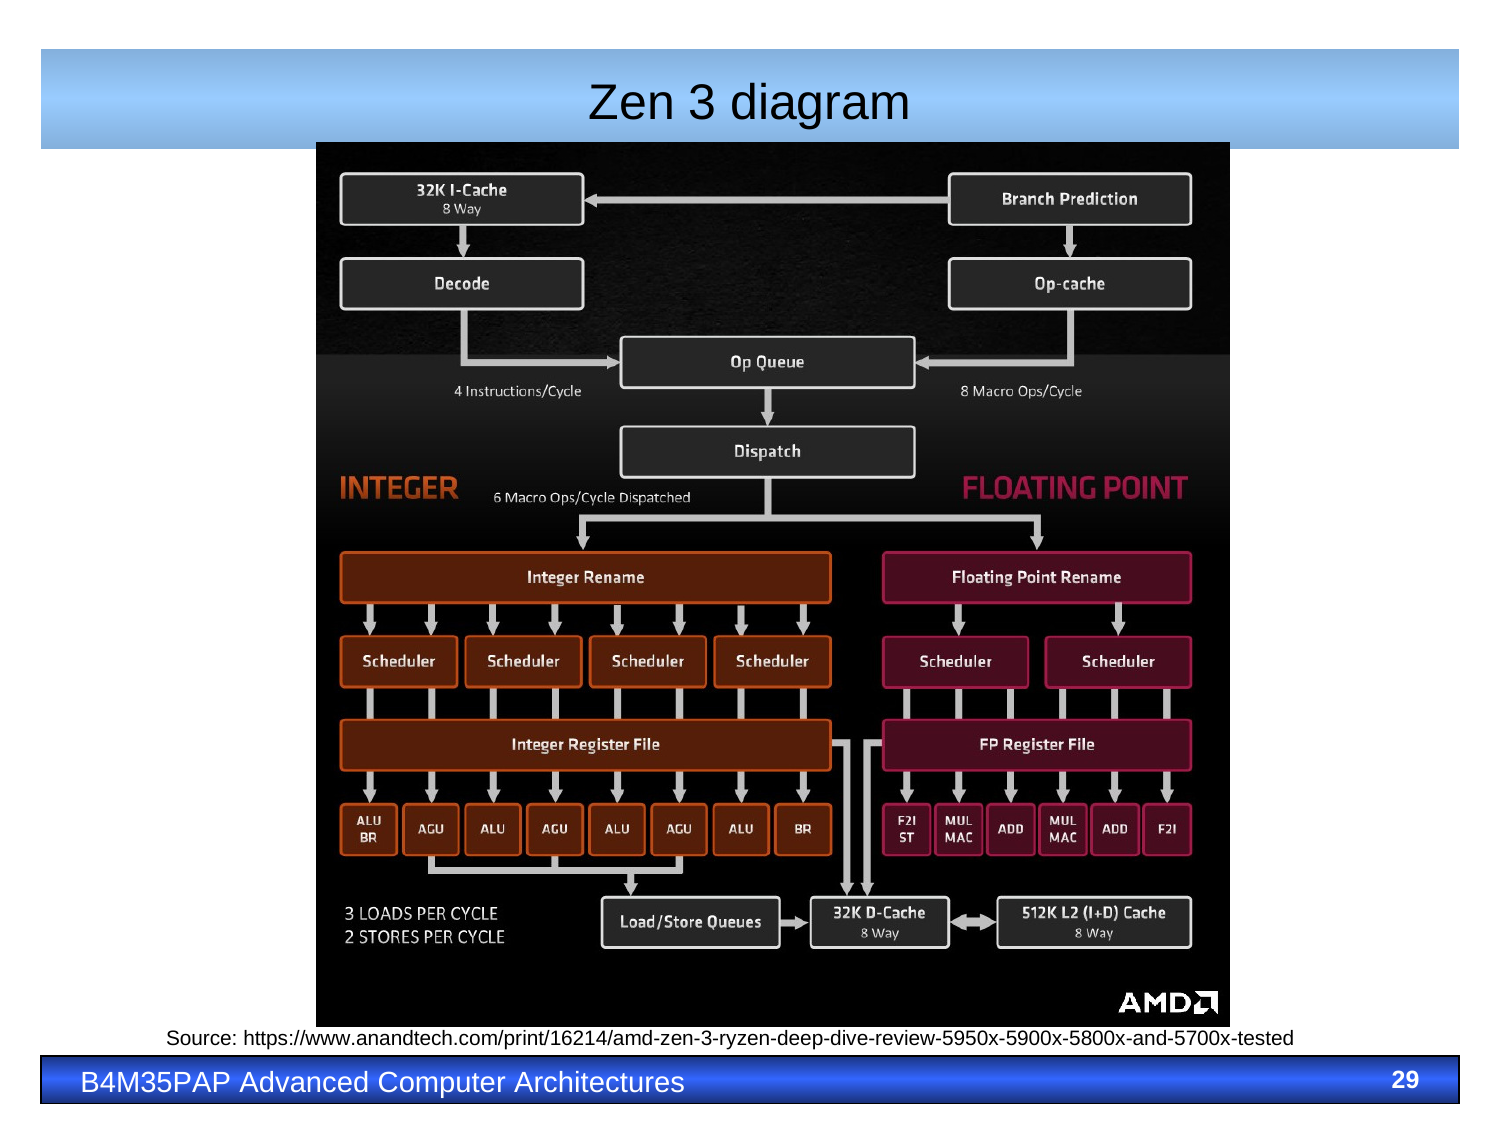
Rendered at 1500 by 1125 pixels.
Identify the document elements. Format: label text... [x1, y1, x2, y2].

picture [316, 142, 1230, 1027]
text_box Source: https://www.anandtech.com/print/16214/amd-zen-3-ryzen-deep-dive-review-5950x-5900x-5800x-and-5700x-tested [151, 1017, 1310, 1058]
title Zen 3 diagram [41, 49, 1459, 149]
